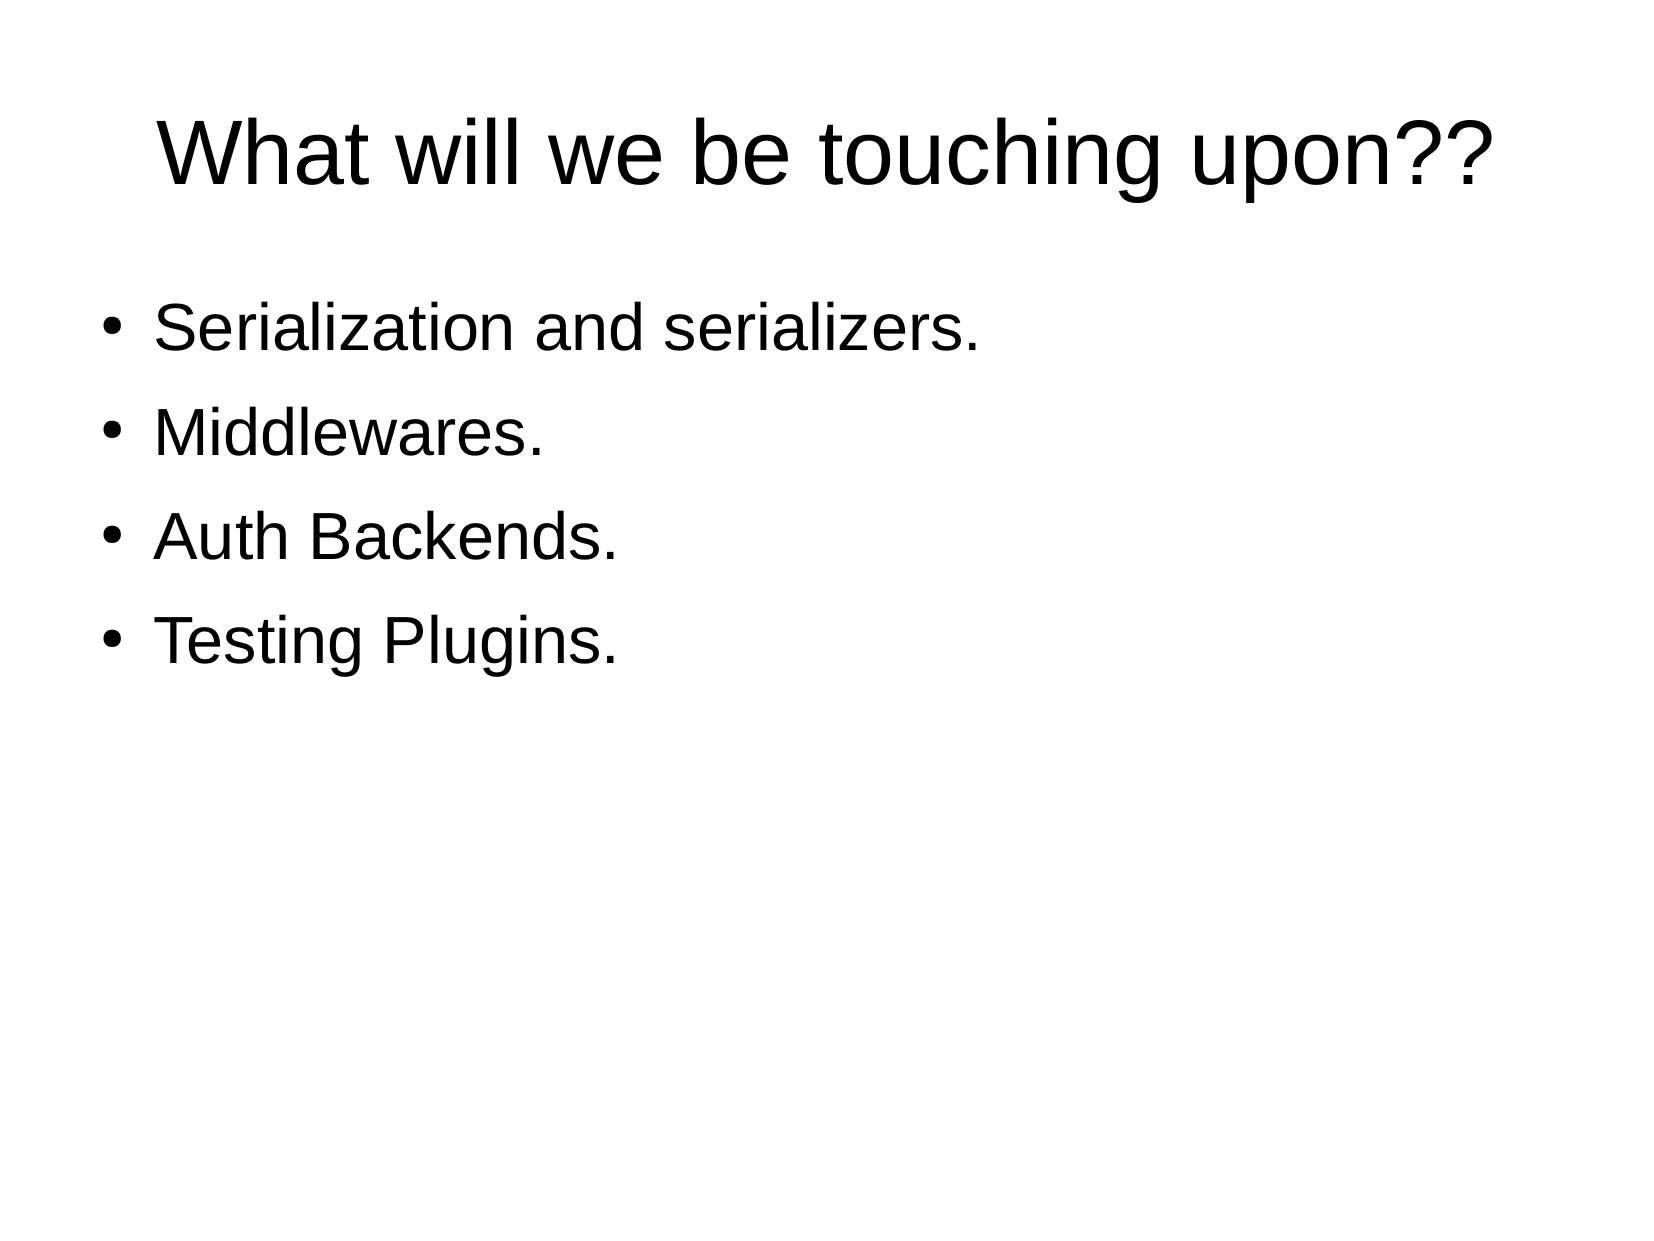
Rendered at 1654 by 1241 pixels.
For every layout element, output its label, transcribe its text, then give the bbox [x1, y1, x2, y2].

title What will we be touching upon?? [82, 49, 1571, 257]
list Serialization and serializers. Middlewares. Auth Backends. Testing Plugins. [82, 290, 1571, 1109]
